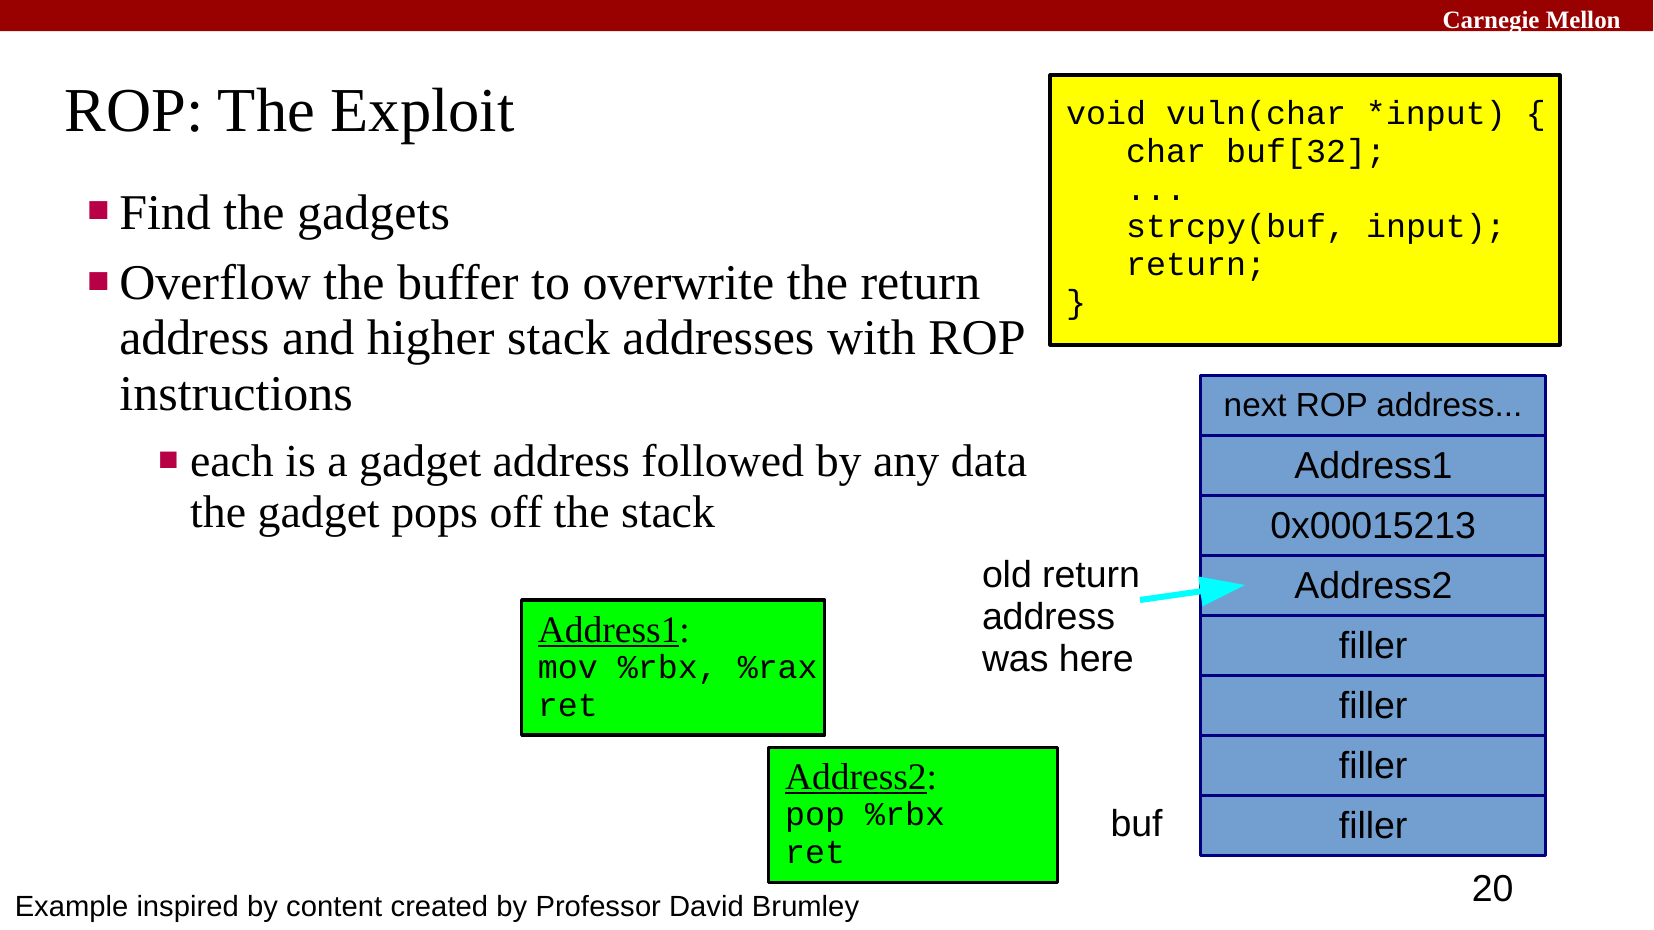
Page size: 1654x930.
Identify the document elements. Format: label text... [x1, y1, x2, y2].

text_box Example inspired by content created by Professor David Brumley [0, 882, 901, 930]
text_box Address1: mov %rbx, %rax ret [521, 600, 825, 736]
text_box filler [1200, 736, 1546, 796]
text_box filler [1200, 676, 1546, 736]
text_box filler [1211, 796, 1546, 856]
list Find the gadgets Overflow the buffer to overwrite the return address and higher stack addresses with ROP instructions each is a gadget address followed by any data the gadget pops off the stack [71, 184, 1047, 691]
text_box next ROP address... [1200, 375, 1546, 436]
text_box buf [1095, 795, 1211, 856]
text_box 0x00015213 [1200, 496, 1546, 556]
title ROP: The Exploit [64, 58, 1040, 163]
text_box Address1 [1200, 436, 1546, 496]
text_box old return address was here [967, 546, 1156, 687]
text_box Address2 [1200, 556, 1546, 616]
text_box void vuln(char *input) { char buf[32]; ... strcpy(buf, input); return; } [1050, 75, 1561, 345]
text_box Address2: pop %rbx ret [768, 747, 1058, 883]
text_box filler [1200, 616, 1546, 676]
